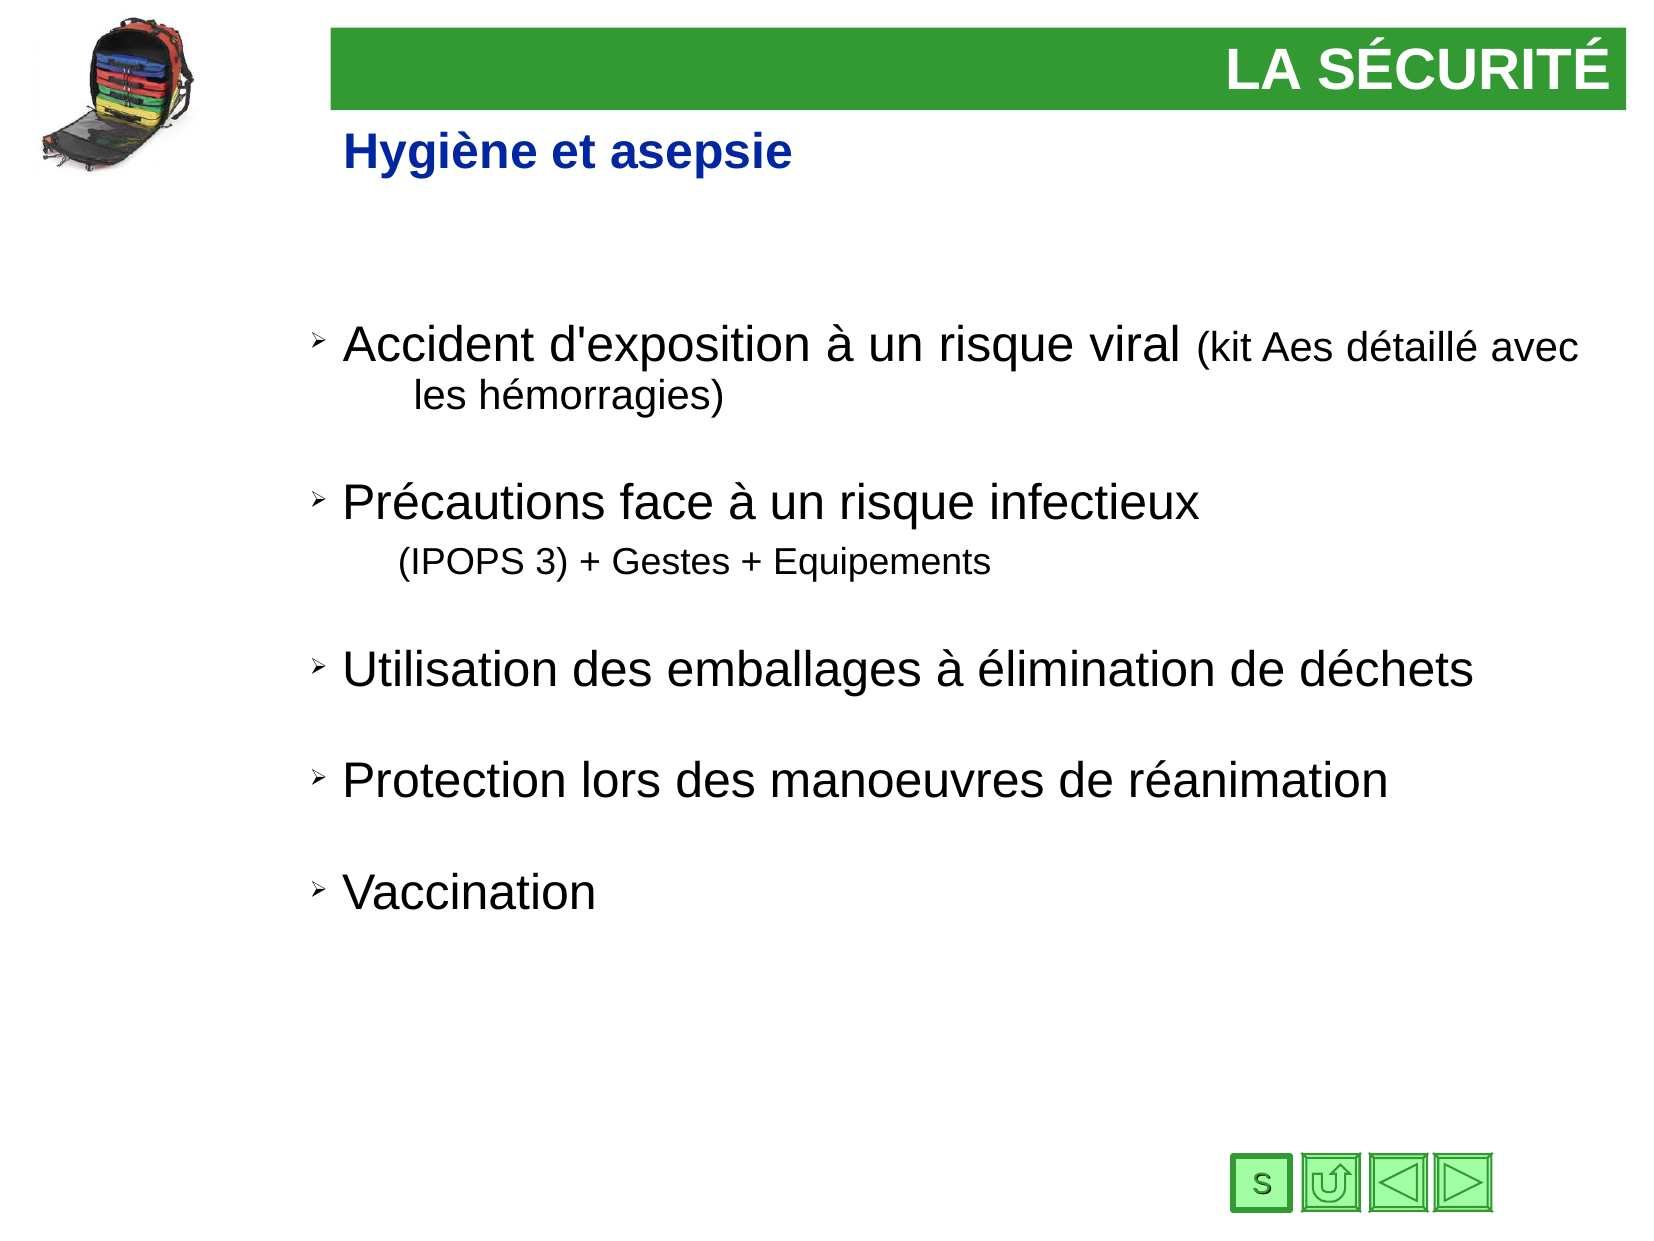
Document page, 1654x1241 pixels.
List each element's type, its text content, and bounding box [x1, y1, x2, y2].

title Hygiène et asepsie [328, 116, 1625, 199]
text_box Accident d'exposition à un risque viral (kit Aes détaillé avec les hémorragies) Précautions face à un risque infectieux (IPOPS 3) + Gestes + Equipements Utilisation des emballages à élimination de déchets Protection lors des manoeuvres de réanimation Vaccination [295, 308, 1607, 928]
picture [29, 5, 201, 183]
text_box LA SÉCURITÉ [330, 27, 1626, 111]
